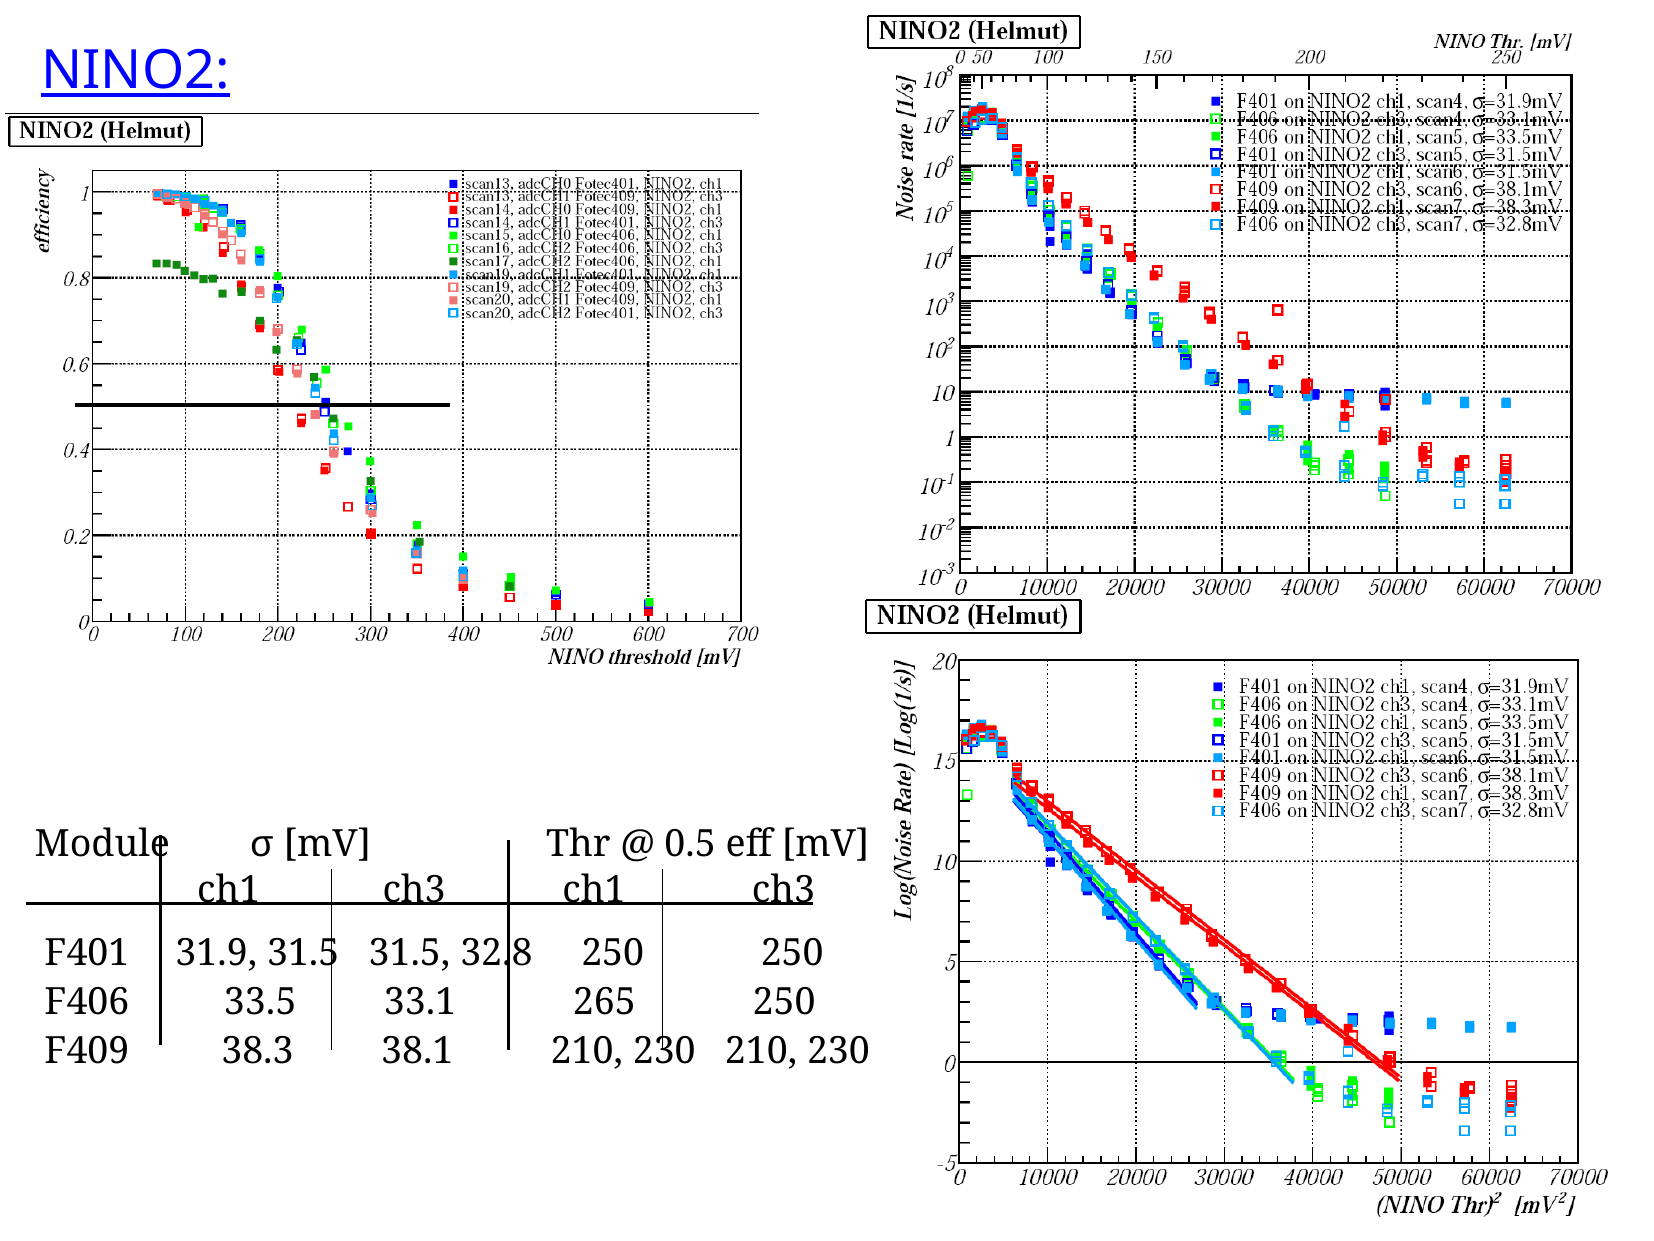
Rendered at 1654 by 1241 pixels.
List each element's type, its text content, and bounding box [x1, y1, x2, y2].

list Module σ [mV] Thr @ 0.5 eff [mV] ch1 ch3 ch1 ch3 F401 31.9, 31.5 31.5, 32.8 250 250 F406 33.5 33.1 265 250 F409 38.3 38.1 210, 230 210, 230 [19, 819, 899, 1044]
picture [862, 13, 1615, 1223]
list Module σ [mV] Thr @ 0.5 eff [mV] ch1 ch3 ch1 ch3 F401 31.9, 31.5 31.5, 32.8 250 250 F406 33.5 33.1 265 250 F409 38.3 38.1 210, 230 210, 230 [510, 905, 662, 1044]
picture [5, 113, 759, 673]
list Module σ [mV] Thr @ 0.5 eff [mV] ch1 ch3 ch1 ch3 F401 31.9, 31.5 31.5, 32.8 250 250 F406 33.5 33.1 265 250 F409 38.3 38.1 210, 230 210, 230 [332, 905, 507, 1044]
title NINO2: [41, 11, 1088, 125]
list Module σ [mV] Thr @ 0.5 eff [mV] ch1 ch3 ch1 ch3 F401 31.9, 31.5 31.5, 32.8 250 250 F406 33.5 33.1 265 250 F409 38.3 38.1 210, 230 210, 230 [162, 905, 331, 1044]
